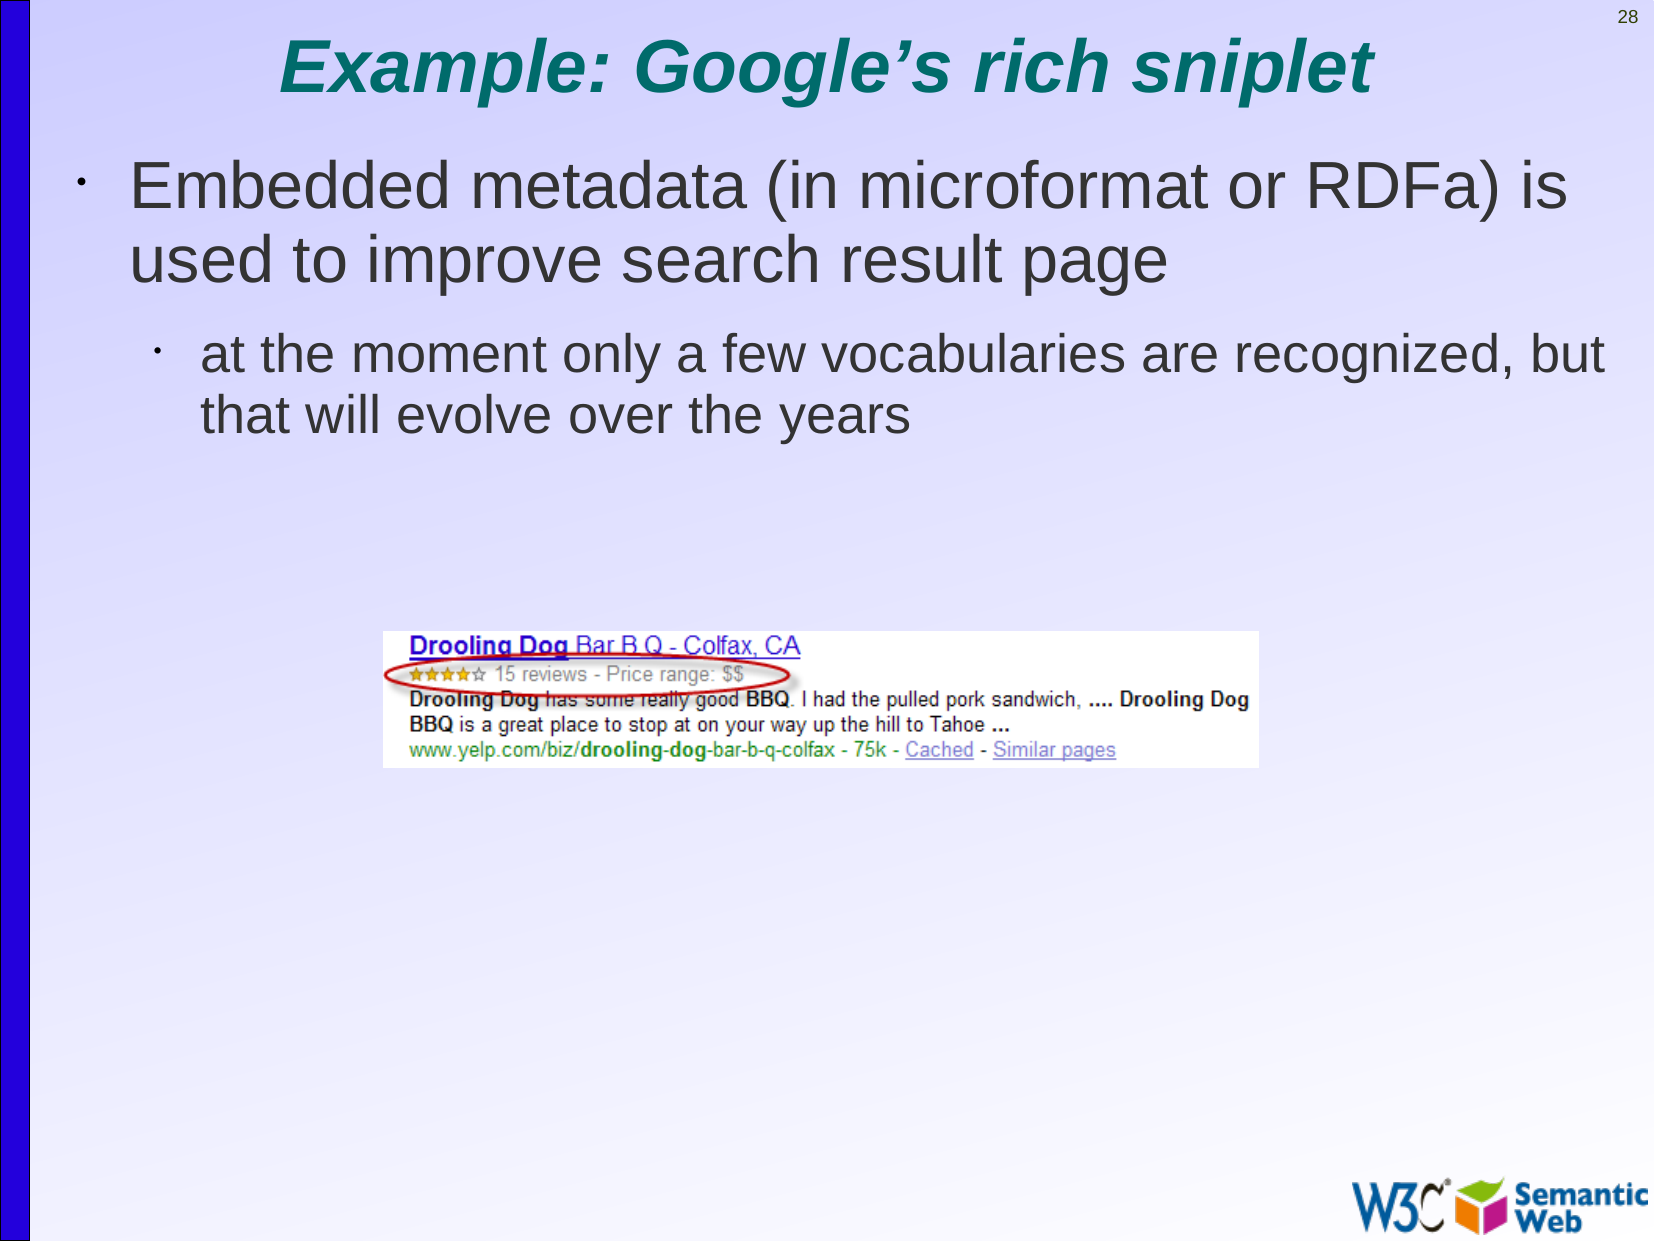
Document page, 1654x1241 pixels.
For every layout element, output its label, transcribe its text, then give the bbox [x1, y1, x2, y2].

picture [383, 631, 1300, 827]
picture [1352, 1175, 1648, 1235]
title Example: Google’s rich sniplet [0, 13, 1654, 117]
list Embedded metadata (in microformat or RDFa) is used to improve search result page at the moment only a few vocabularies are recognized, but that will evolve over the years [59, 147, 1642, 1119]
